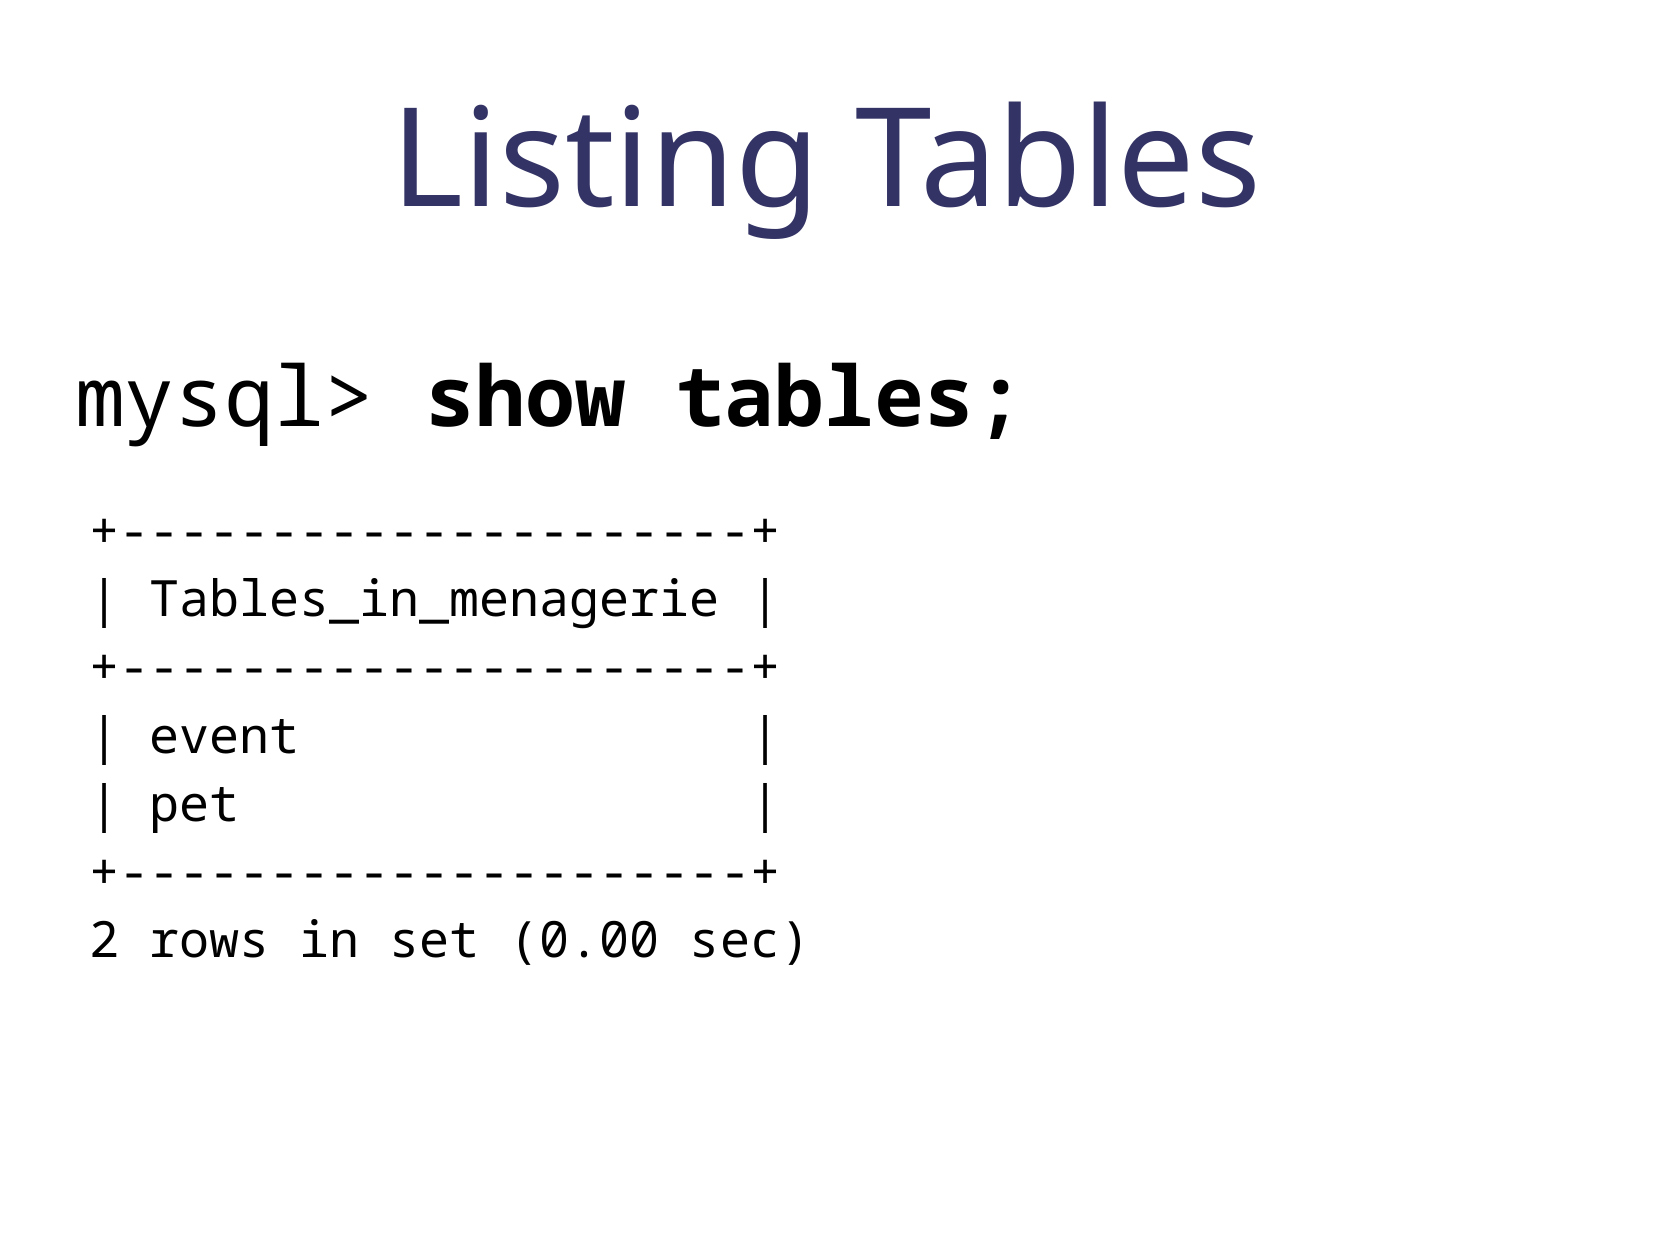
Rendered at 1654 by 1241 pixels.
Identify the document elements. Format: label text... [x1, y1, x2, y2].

title Listing Tables [0, 56, 1654, 250]
text_box +---------------------+ | Tables_in_menagerie | +---------------------+ | event | | pet | +---------------------+ 2 rows in set (0.00 sec) [75, 487, 1576, 943]
subtitle mysql> show tables; [75, 337, 1564, 487]
